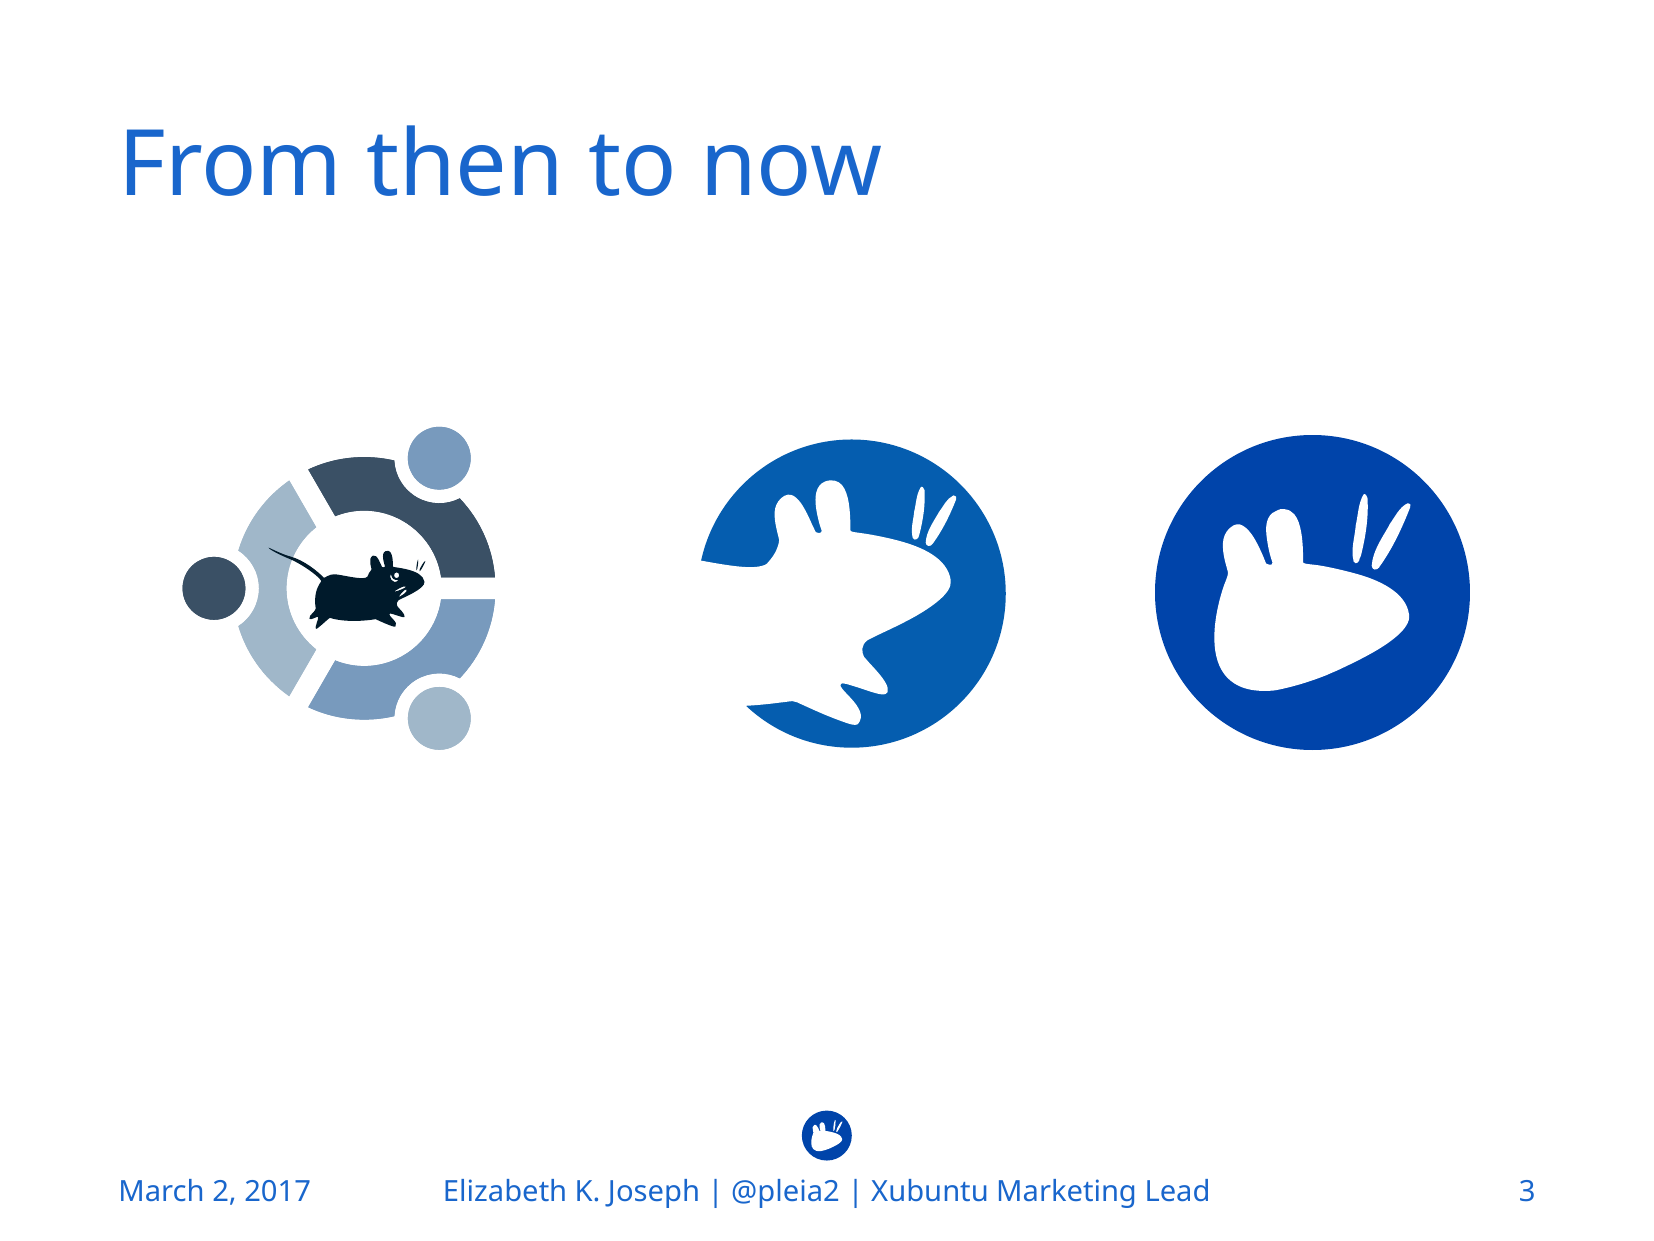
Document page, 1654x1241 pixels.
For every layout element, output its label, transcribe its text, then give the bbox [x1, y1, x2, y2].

picture [182, 426, 496, 751]
picture [1155, 435, 1471, 751]
picture [690, 435, 1012, 757]
title From then to now [118, 88, 1536, 231]
